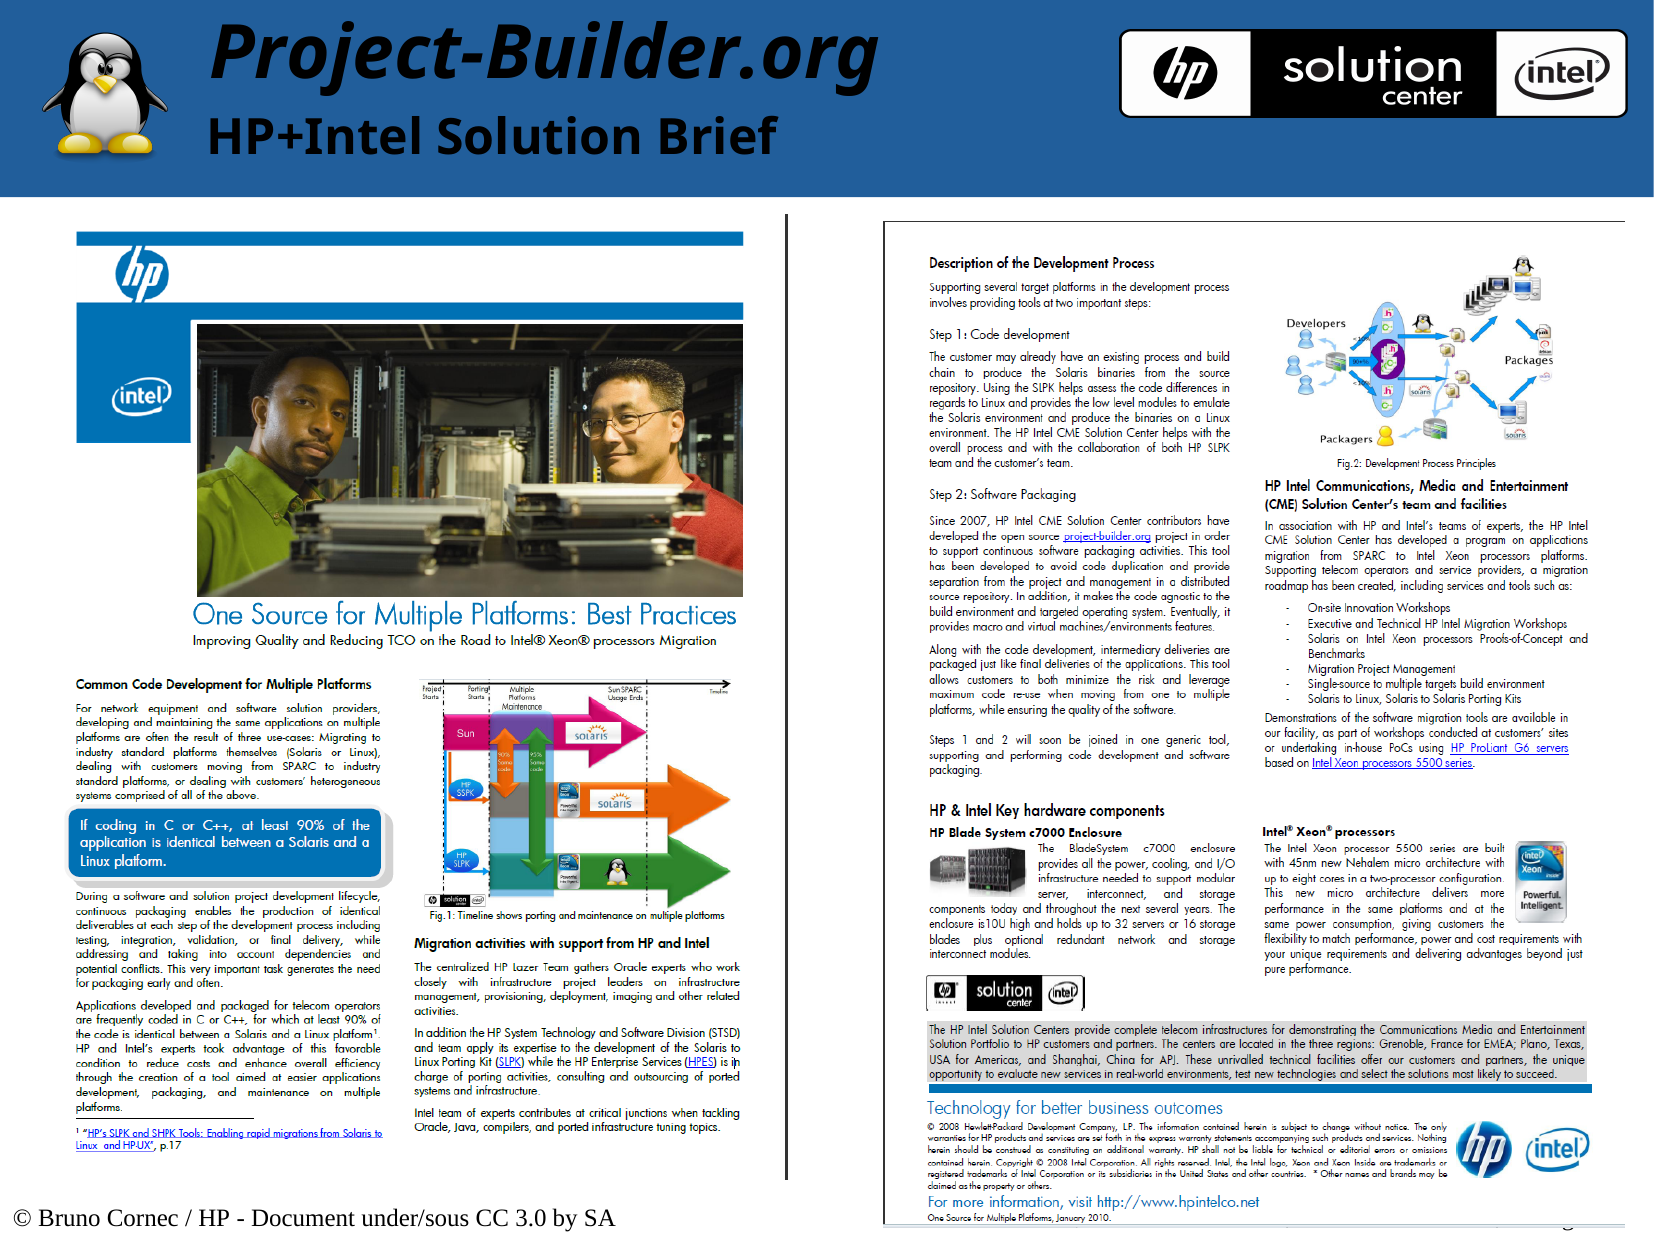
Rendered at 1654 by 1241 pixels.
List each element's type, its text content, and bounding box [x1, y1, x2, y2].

picture [883, 221, 1625, 1228]
picture [1119, 29, 1628, 118]
picture [31, 214, 788, 1180]
picture [42, 29, 168, 167]
title HP+Intel Solution Brief [206, 56, 1121, 218]
